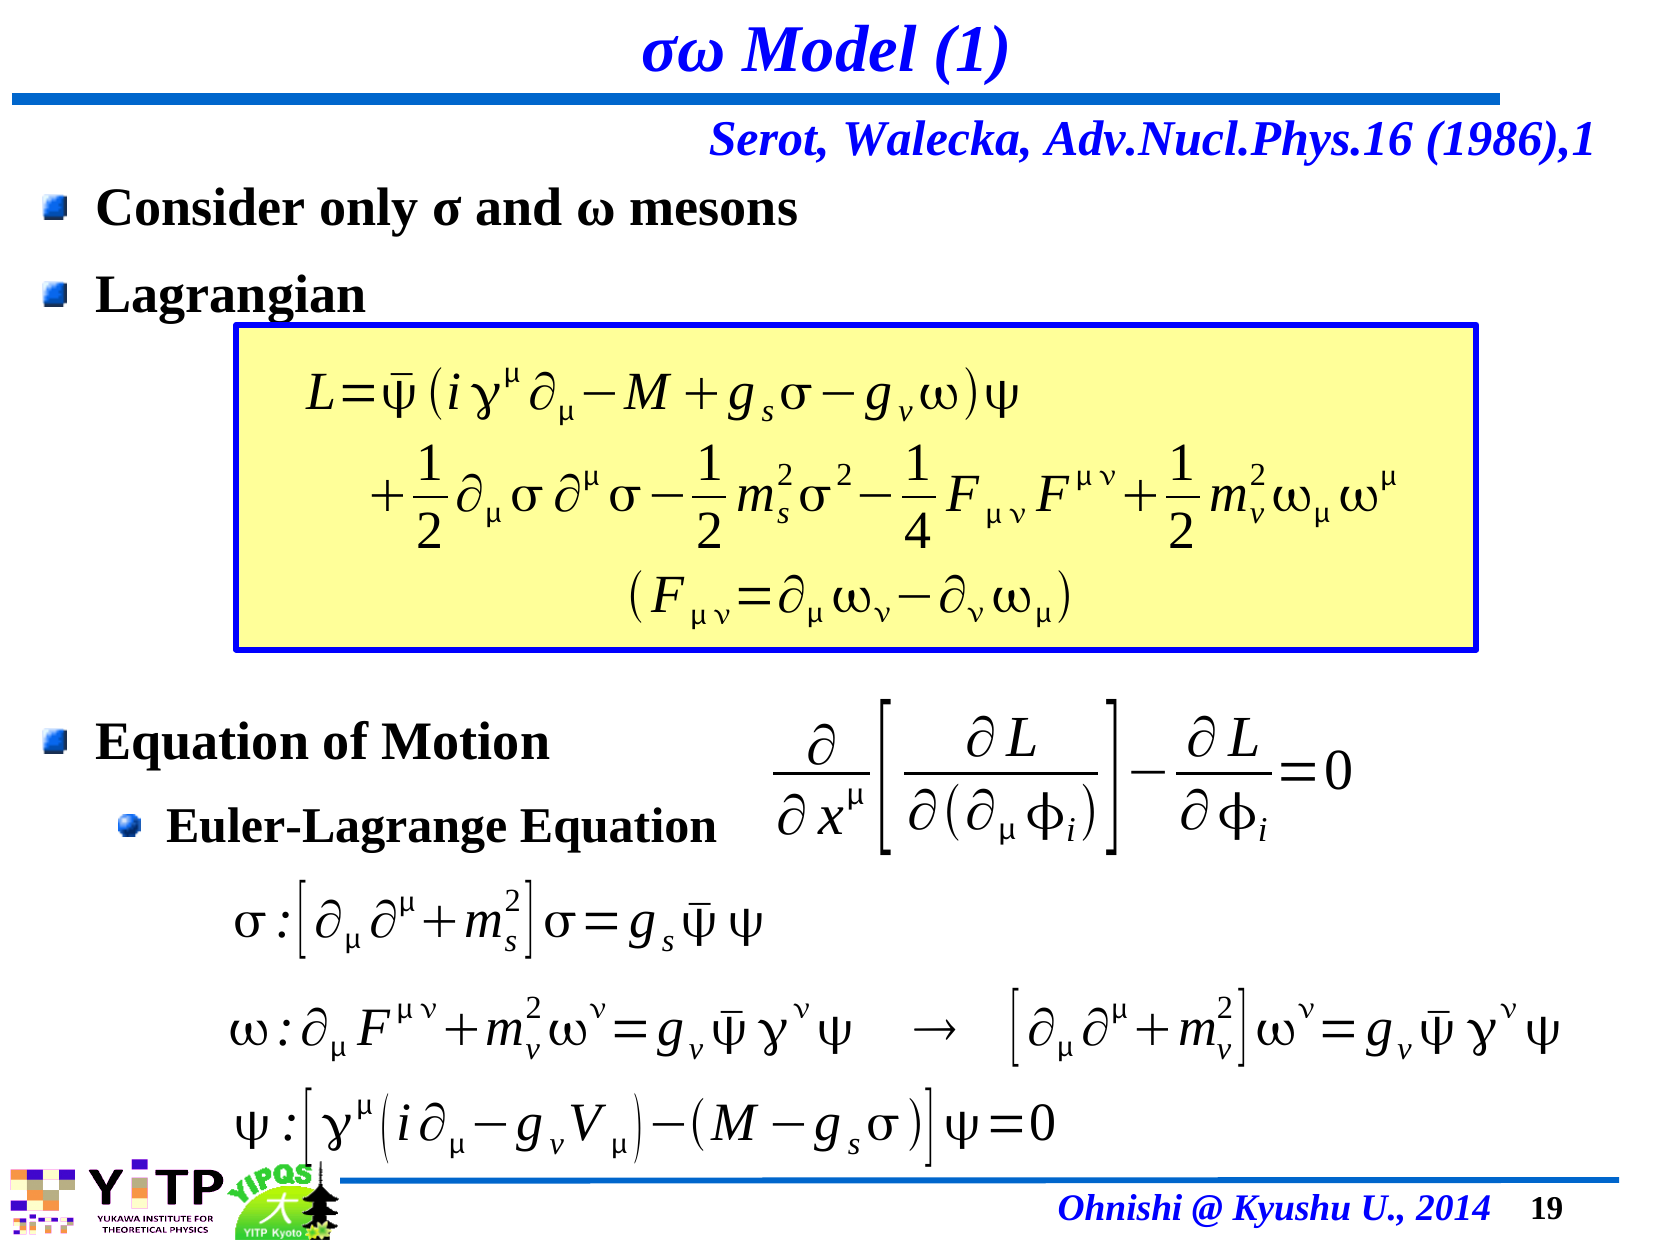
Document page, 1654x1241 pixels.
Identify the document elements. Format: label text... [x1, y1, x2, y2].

chart [764, 696, 1359, 859]
chart [228, 1085, 1063, 1170]
list Consider only σ and ω mesons Lagrangian Equation of Motion Euler-Lagrange Equation [24, 177, 1625, 1093]
chart [295, 356, 1406, 632]
text_box Serot, Walecka, Adv.Nucl.Phys.16 (1986),1 [708, 111, 1625, 178]
chart [226, 878, 775, 963]
chart [222, 986, 1573, 1071]
title σω Model (1) [0, 0, 1654, 99]
text_box [236, 324, 1477, 650]
picture [0, 1154, 340, 1241]
